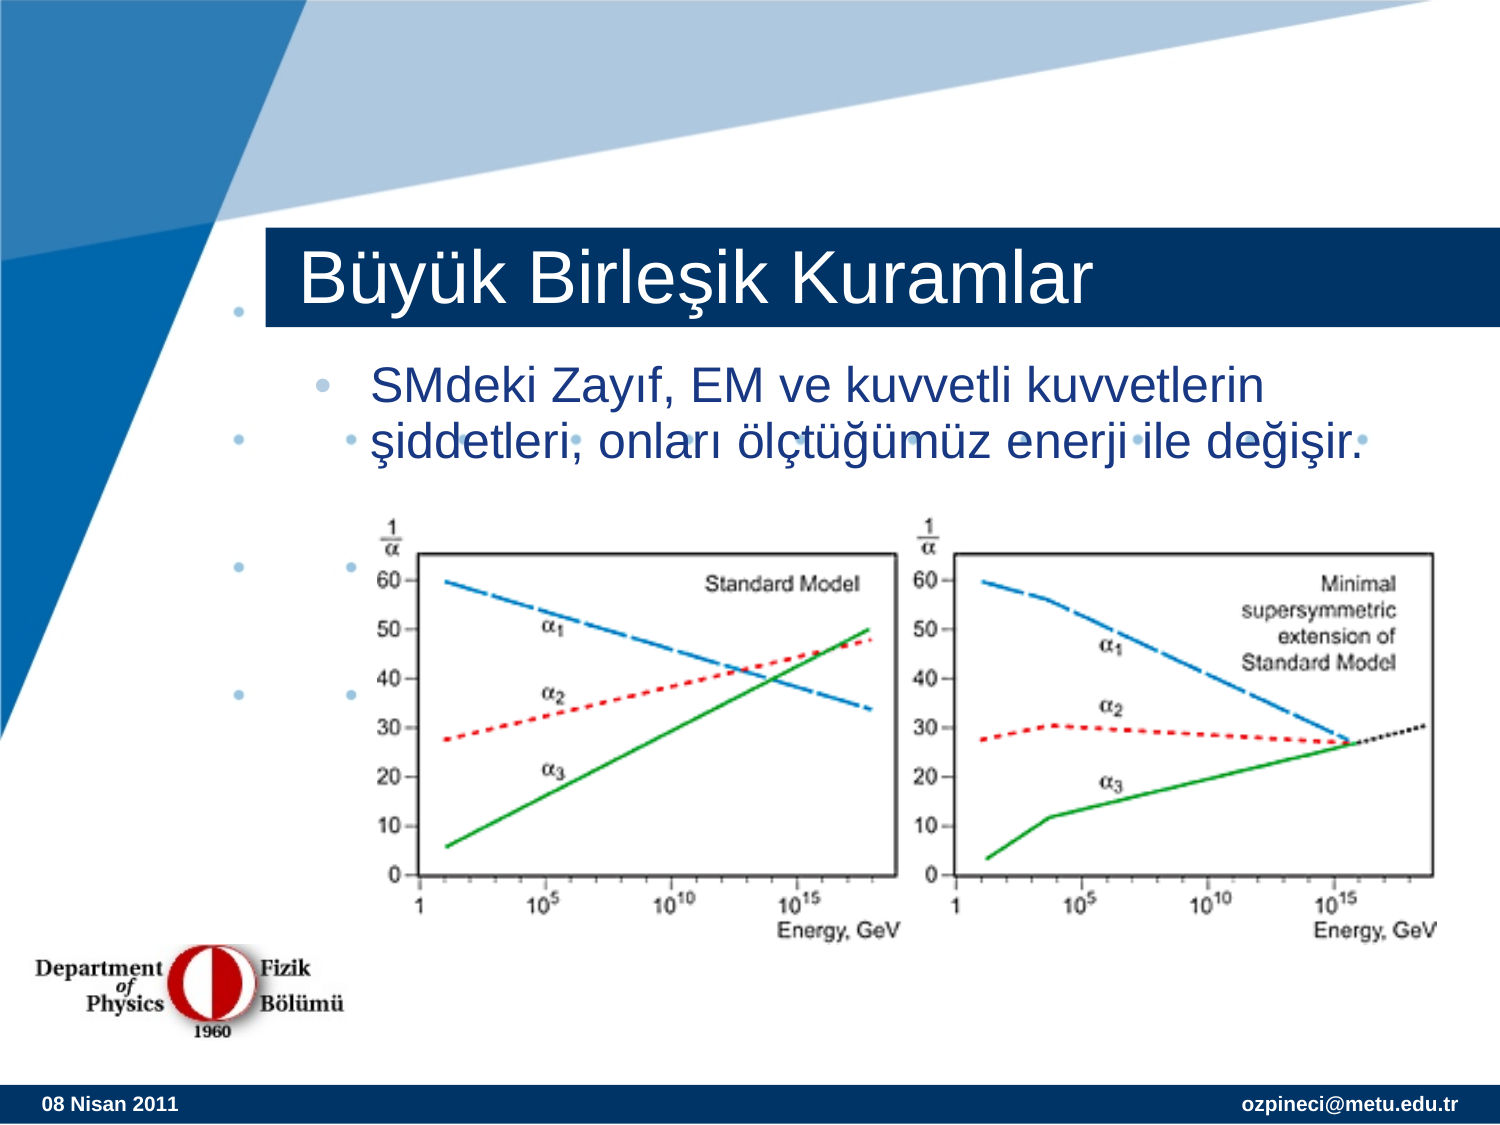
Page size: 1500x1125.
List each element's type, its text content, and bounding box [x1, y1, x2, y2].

picture [29, 944, 394, 1041]
list SMdeki Zayıf, EM ve kuvvetli kuvvetlerin şiddetleri, onları ölçtüğümüz enerji ile değişir. [299, 350, 1475, 1013]
picture [377, 512, 1437, 945]
picture [0, 0, 1500, 842]
title Büyük Birleşik Kuramlar [265, 227, 1500, 328]
